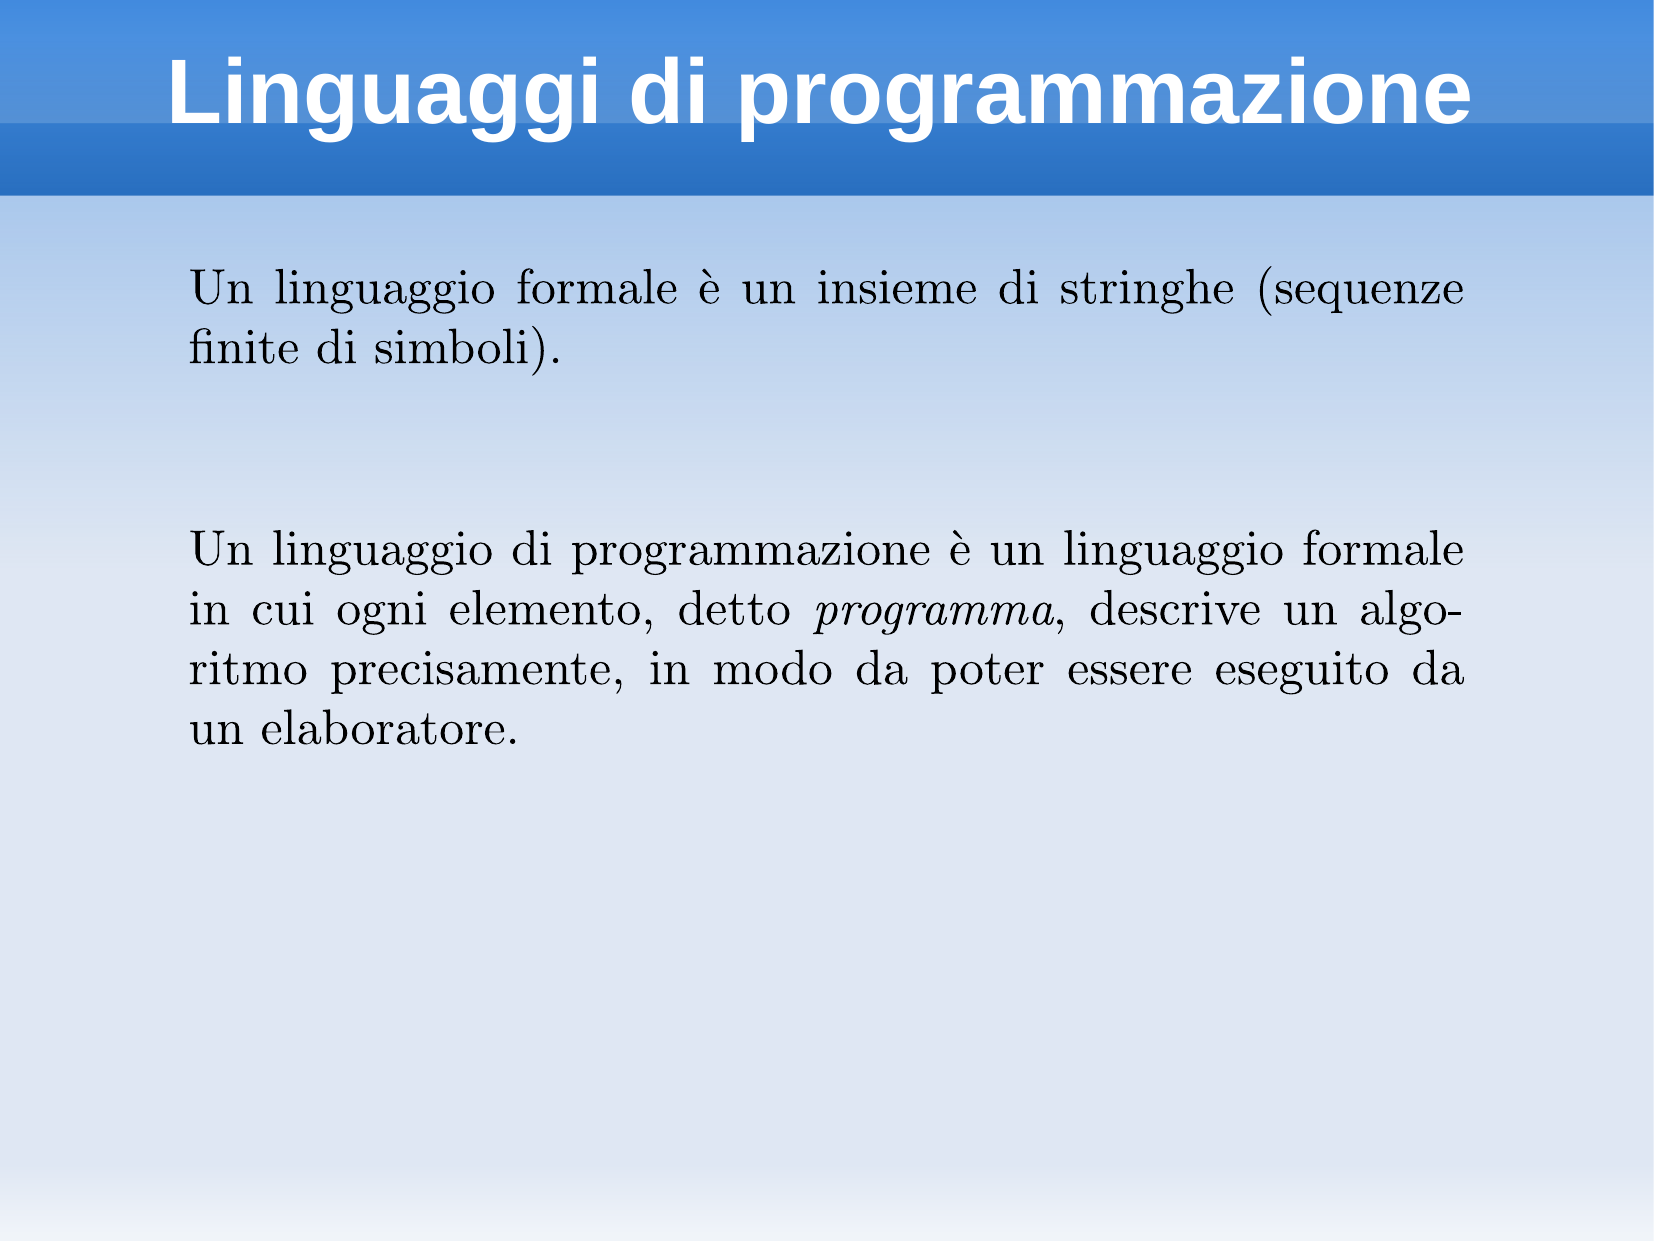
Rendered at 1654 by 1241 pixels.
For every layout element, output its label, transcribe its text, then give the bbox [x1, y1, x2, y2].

title Linguaggi di programmazione [76, 0, 1565, 196]
text_box [188, 266, 1465, 745]
picture [0, 0, 1654, 1241]
